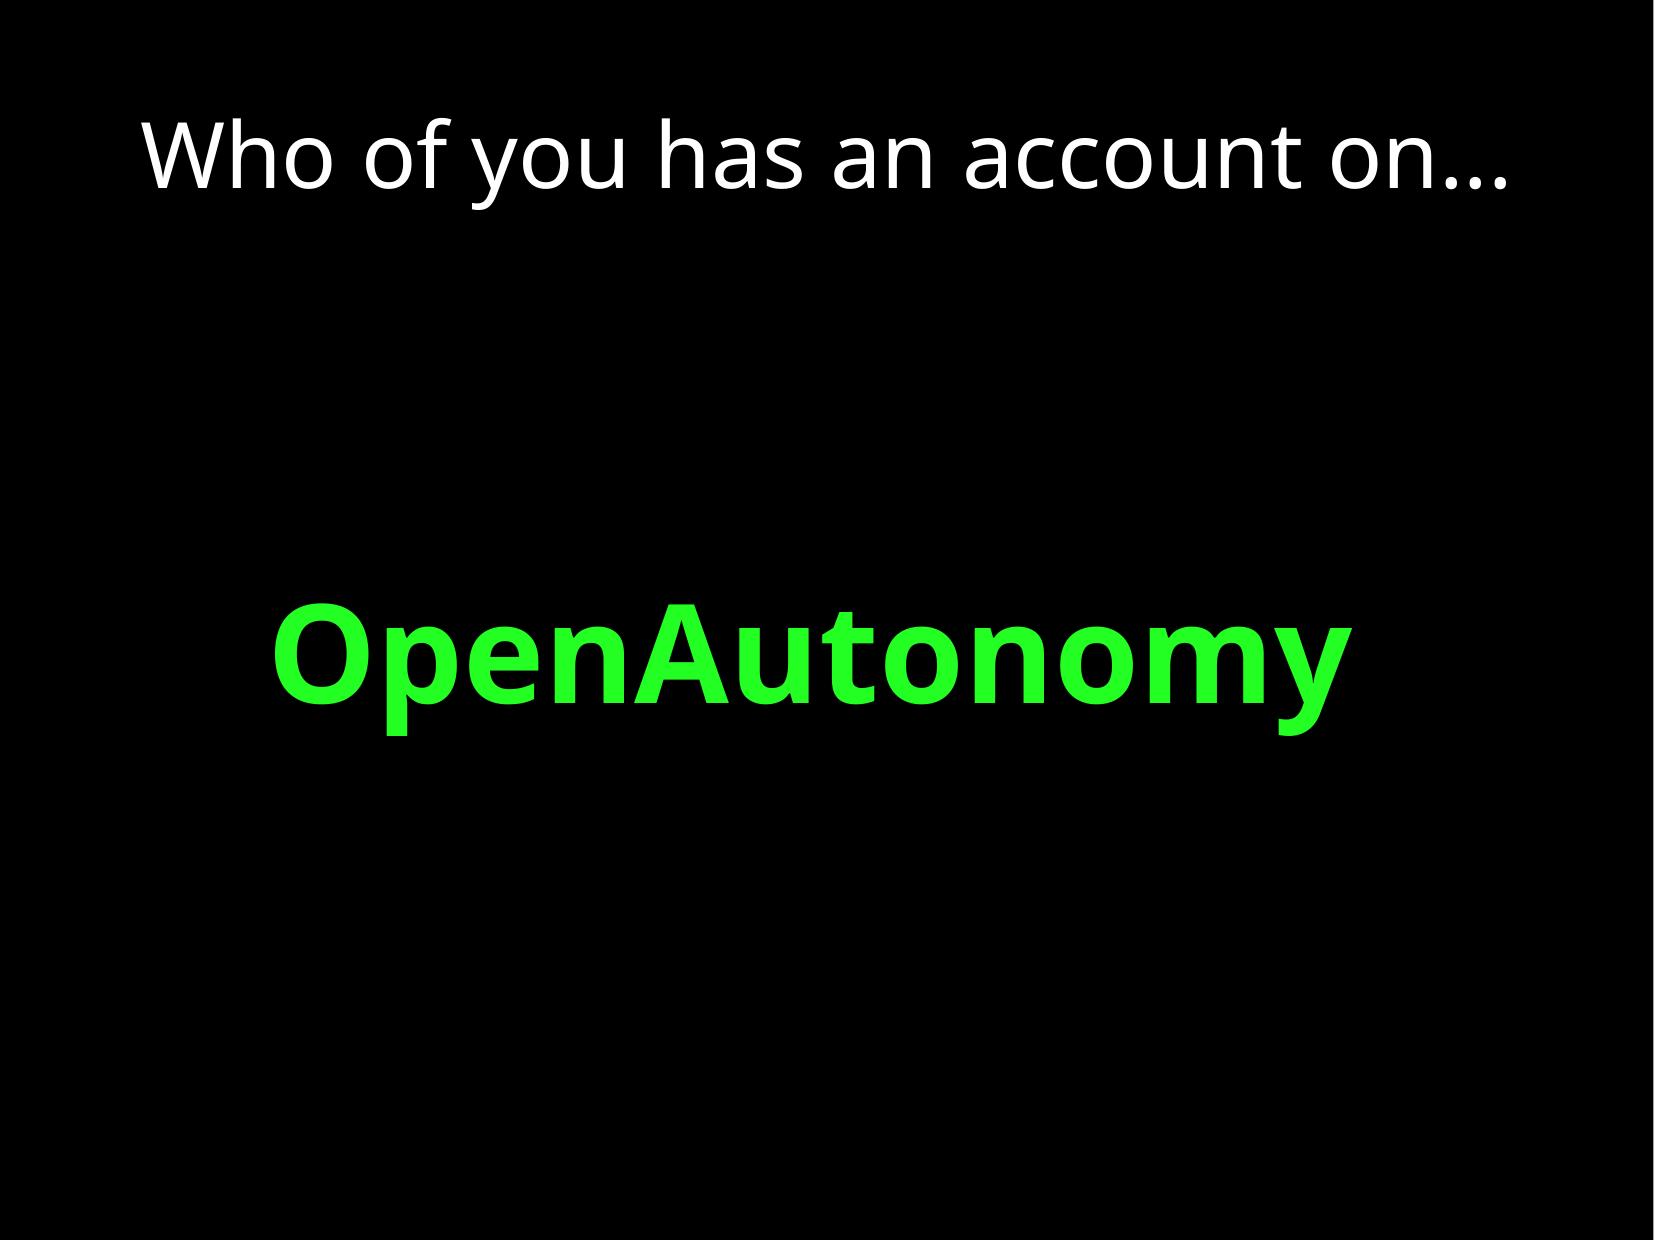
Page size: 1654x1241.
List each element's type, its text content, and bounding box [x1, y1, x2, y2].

title Who of you has an account on... [82, 49, 1571, 257]
list OpenAutonomy [82, 290, 1538, 1010]
